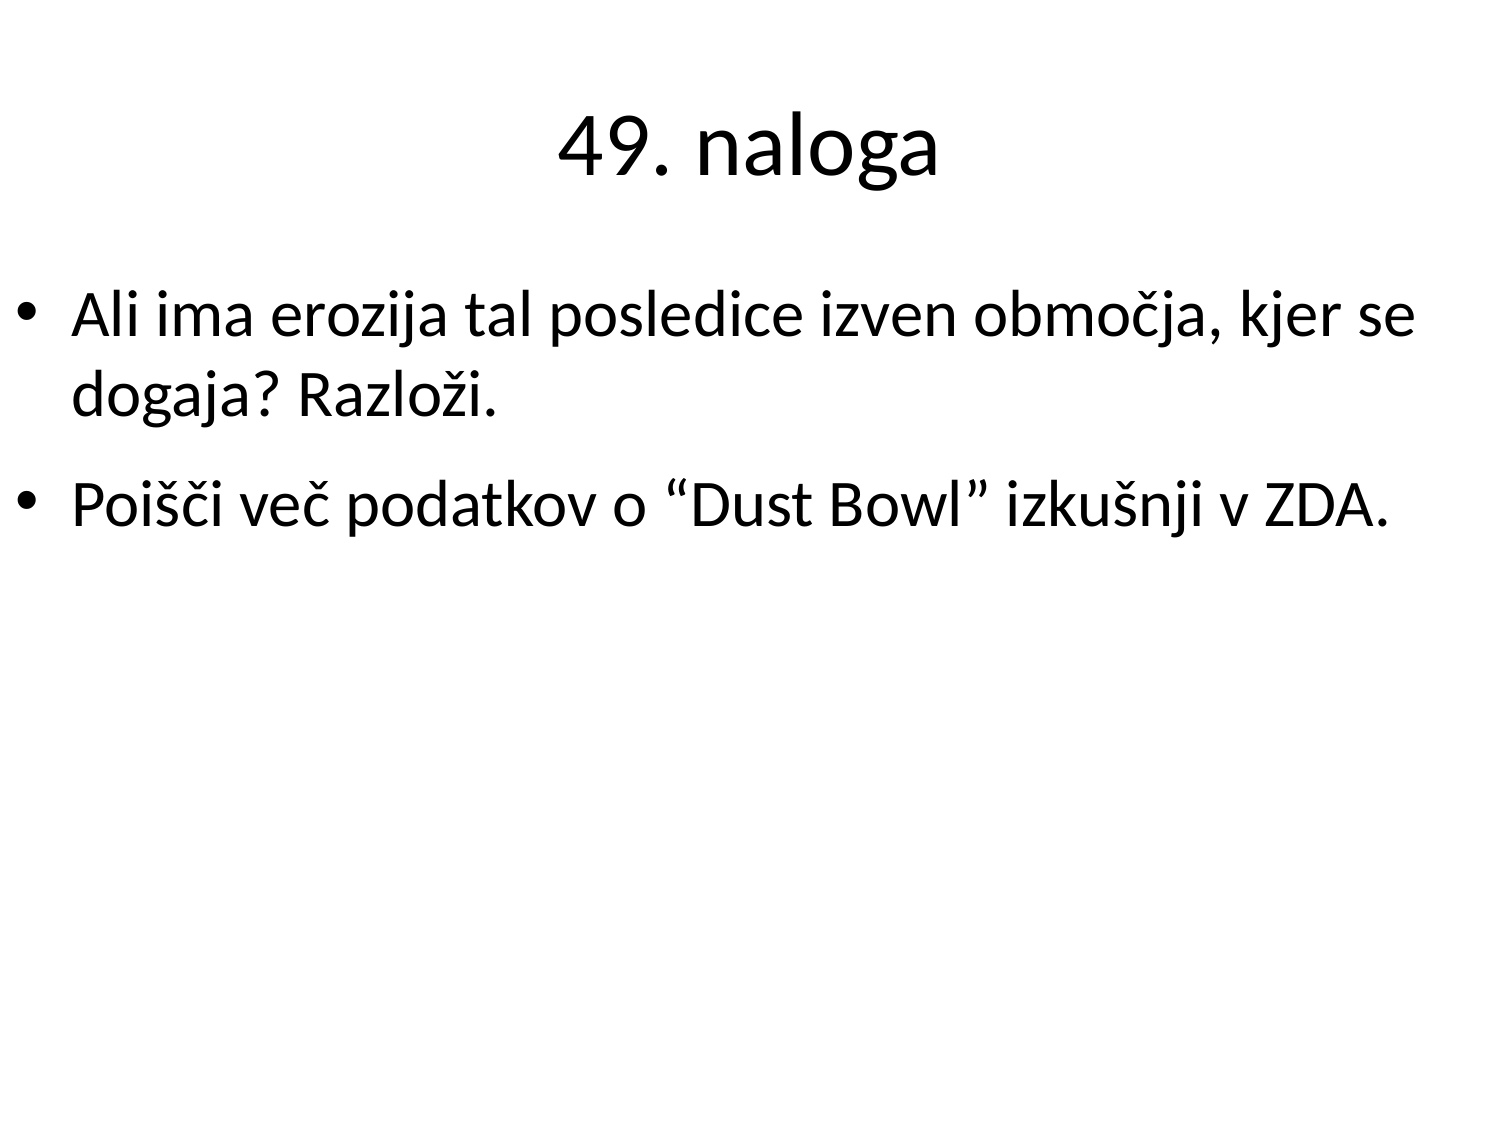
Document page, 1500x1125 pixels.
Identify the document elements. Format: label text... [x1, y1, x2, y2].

title 49. naloga [75, 45, 1425, 233]
list Ali ima erozija tal posledice izven območja, kjer se dogaja? Razloži. Poišči več podatkov o “Dust Bowl” izkušnji v ZDA. [0, 262, 1500, 1005]
